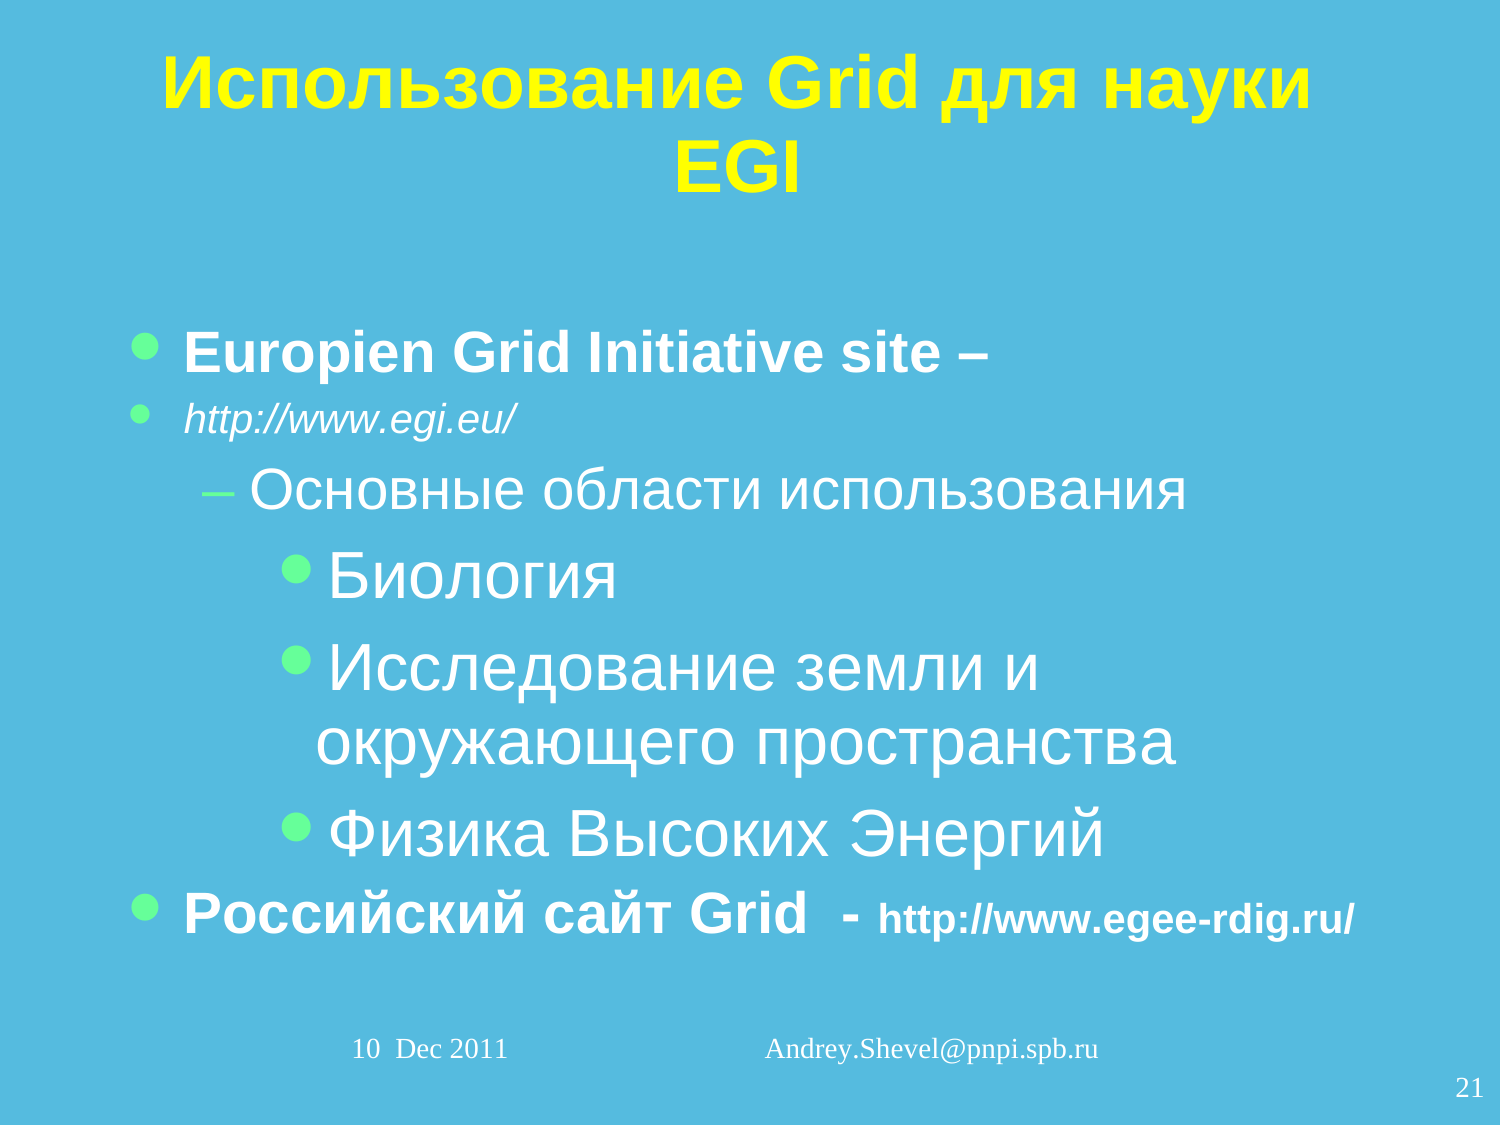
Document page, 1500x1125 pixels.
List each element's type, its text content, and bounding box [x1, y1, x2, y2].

title Использование Grid для науки EGI [100, 32, 1376, 216]
list Europien Grid Initiative site – http://www.egi.eu/ Основные области использования Биология Исследование земли и окружающего пространства Физика Высоких Энергий Российский сайт Grid - http://www.egee-rdig.ru/ [112, 312, 1388, 988]
